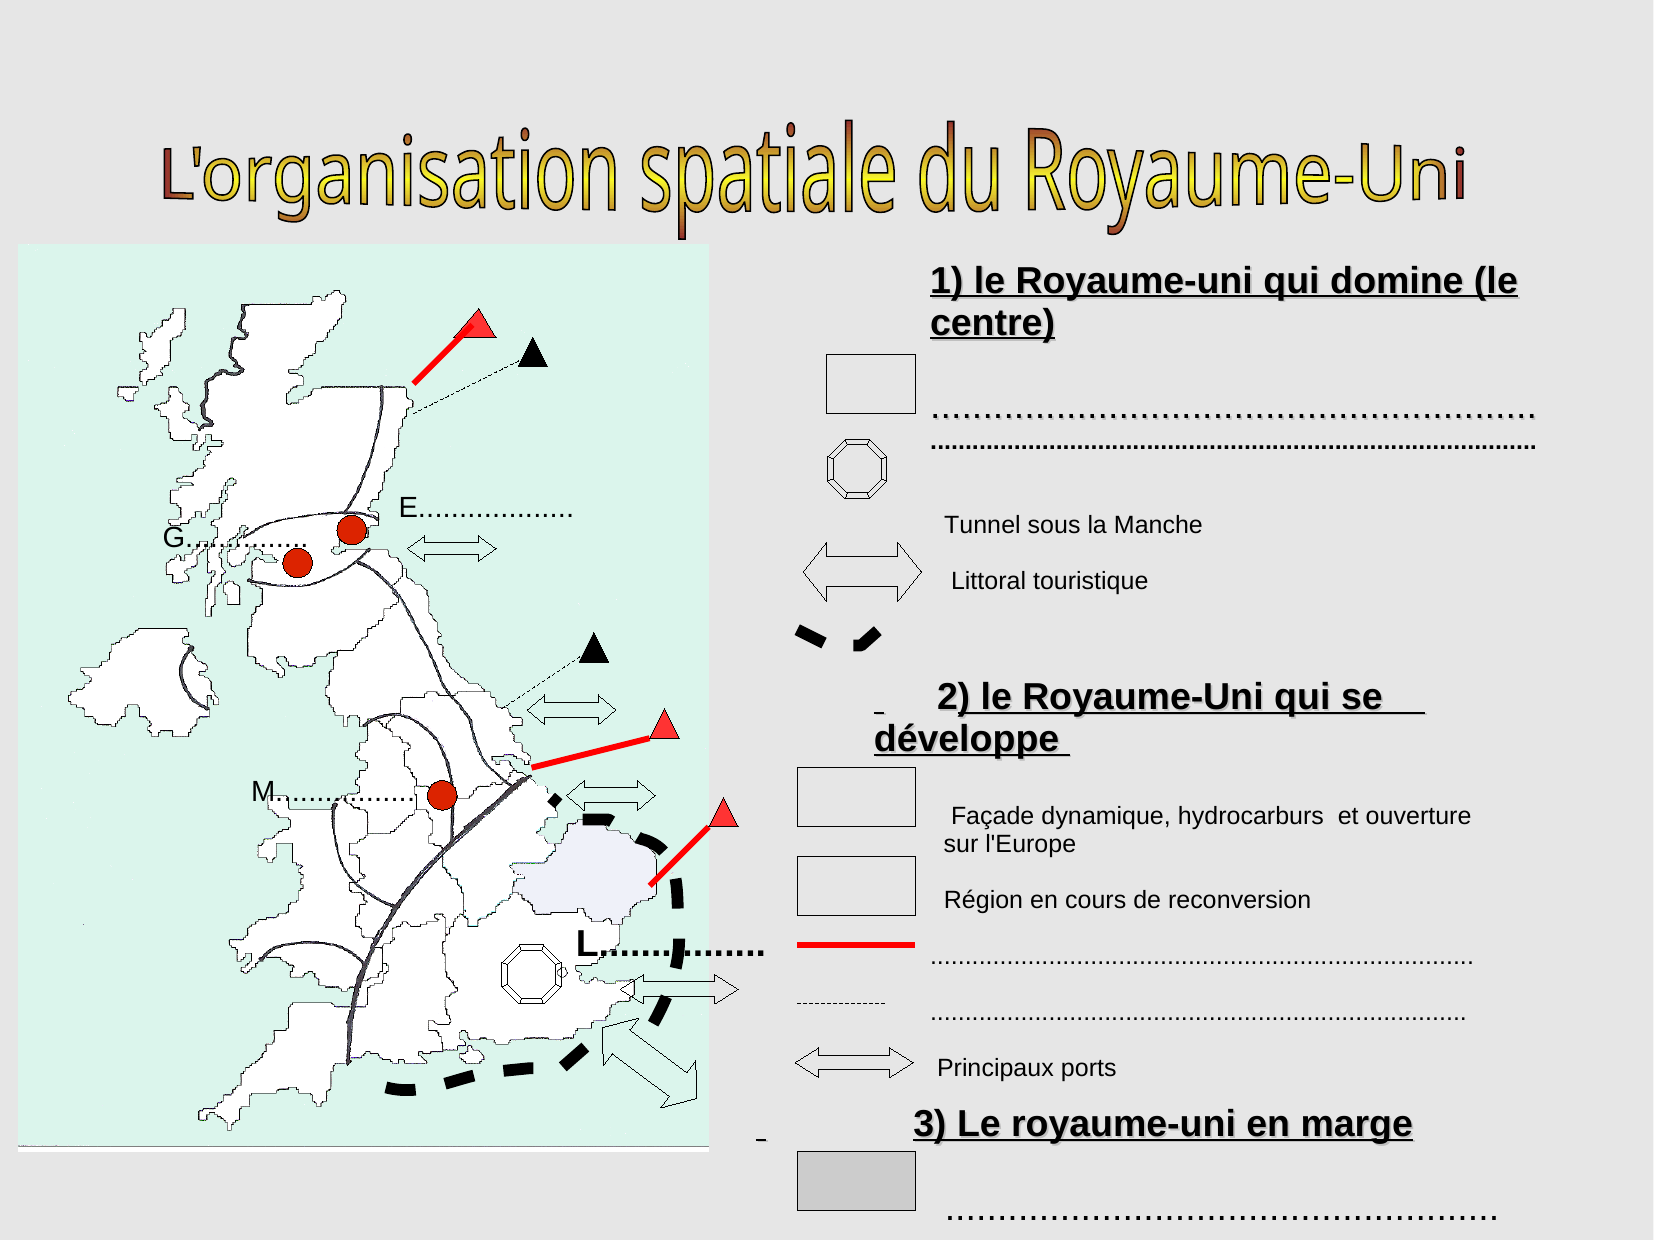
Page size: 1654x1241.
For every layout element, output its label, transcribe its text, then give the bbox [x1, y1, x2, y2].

text_box L'organisation spatiale du Royaume-Uni [204, 158, 240, 201]
text_box L................ [561, 915, 798, 974]
text_box L'organisation spatiale du Royaume-Uni [1107, 150, 1144, 235]
text_box L'organisation spatiale du Royaume-Uni [1146, 150, 1178, 209]
text_box L'organisation spatiale du Royaume-Uni [164, 148, 193, 199]
text_box [649, 708, 680, 739]
text_box [443, 780, 458, 811]
text_box 2) le Royaume-Uni qui se développe Façade dynamique, hydrocarburs et ouverture sur l'Europe Région en cours de reconversion .............................................................................. ............................................................................. Principaux ports [856, 665, 1506, 1092]
text_box 3) Le royaume-uni en marge ..................................................... [738, 1092, 1595, 1241]
text_box L'organisation spatiale du Royaume-Uni [420, 151, 448, 208]
text_box L'organisation spatiale du Royaume-Uni [642, 146, 670, 212]
text_box L'organisation spatiale du Royaume-Uni [1232, 153, 1287, 205]
text_box L'organisation spatiale du Royaume-Uni [1361, 143, 1401, 202]
text_box [797, 1151, 916, 1211]
text_box L'organisation spatiale du Royaume-Uni [318, 155, 350, 204]
text_box L'organisation spatiale du Royaume-Uni [920, 121, 954, 213]
text_box L'organisation spatiale du Royaume-Uni [1028, 128, 1065, 210]
text_box [282, 562, 313, 578]
text_box [579, 632, 609, 663]
text_box L'organisation spatiale du Royaume-Uni [249, 157, 272, 201]
text_box L'organisation spatiale du Royaume-Uni [582, 147, 615, 211]
text_box [708, 797, 739, 827]
text_box [336, 515, 367, 545]
text_box L'organisation spatiale du Royaume-Uni [453, 150, 485, 209]
text_box L'organisation spatiale du Royaume-Uni [861, 146, 895, 213]
text_box L'organisation spatiale du Royaume-Uni [1413, 159, 1446, 200]
text_box L'organisation spatiale du Royaume-Uni [965, 147, 998, 212]
text_box [453, 308, 497, 338]
text_box [518, 337, 548, 367]
text_box 1) le Royaume-uni qui domine (le centre) .......................................................... ....................................................................................... Tunnel sous la Manche Littoral touristique [915, 251, 1625, 607]
text_box L'organisation spatiale du Royaume-Uni [275, 156, 310, 222]
text_box M................. [236, 767, 443, 816]
text_box L'organisation spatiale du Royaume-Uni [757, 132, 781, 213]
text_box L'organisation spatiale du Royaume-Uni [360, 153, 393, 205]
picture [18, 244, 709, 1152]
text_box G............... [147, 513, 325, 562]
text_box L'organisation spatiale du Royaume-Uni [1069, 148, 1105, 210]
text_box L'organisation spatiale du Royaume-Uni [803, 145, 834, 213]
text_box E................... [383, 483, 591, 532]
text_box L'organisation spatiale du Royaume-Uni [719, 146, 751, 213]
text_box L'organisation spatiale du Royaume-Uni [678, 146, 713, 240]
text_box L'organisation spatiale du Royaume-Uni [1188, 152, 1221, 207]
picture [644, 974, 709, 981]
text_box L'organisation spatiale du Royaume-Uni [1296, 155, 1330, 204]
text_box L'organisation spatiale du Royaume-Uni [491, 137, 515, 210]
text_box L'organisation spatiale du Royaume-Uni [537, 148, 574, 211]
